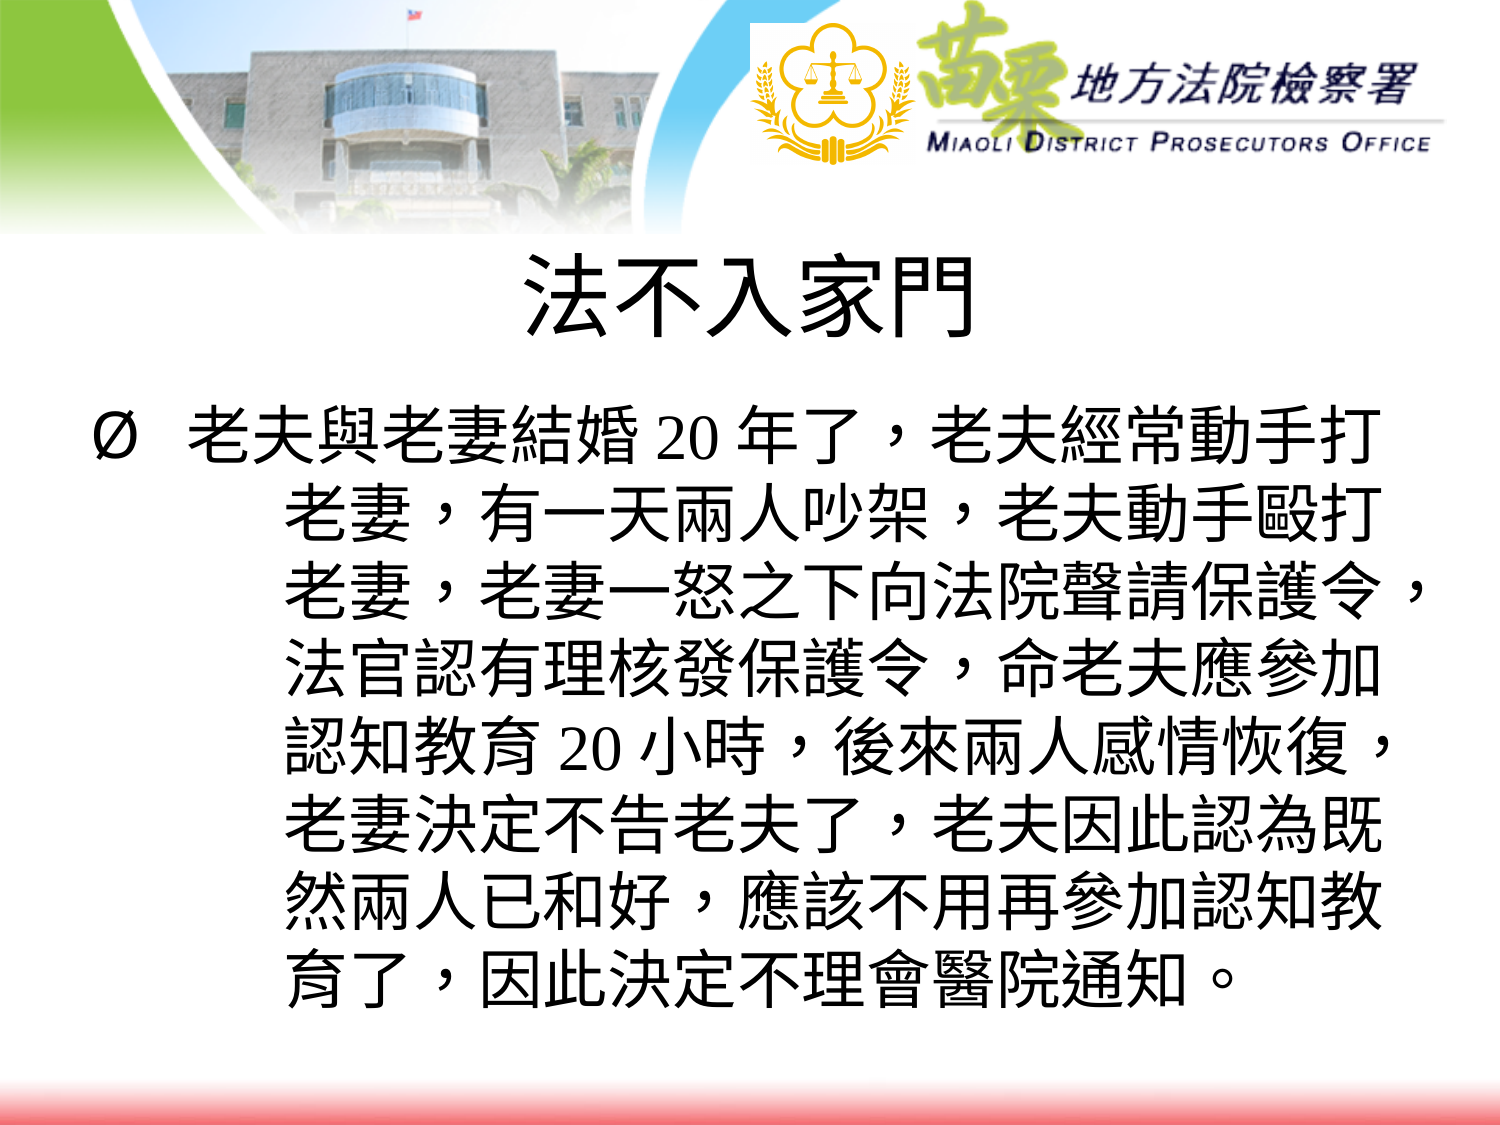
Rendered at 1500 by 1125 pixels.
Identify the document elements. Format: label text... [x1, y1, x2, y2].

list 老夫與老妻結婚20年了，老夫經常動手打老妻，有一天兩人吵架，老夫動手毆打老妻，老妻一怒之下向法院聲請保護令，法官認有理核發保護令，命老夫應參加認知教育20小時，後來兩人感情恢復，老妻決定不告老夫了，老夫因此認為既然兩人已和好，應該不用再參加認知教育了，因此決定不理會醫院通知。 [75, 387, 1426, 1088]
title 法不入家門 [75, 200, 1426, 387]
